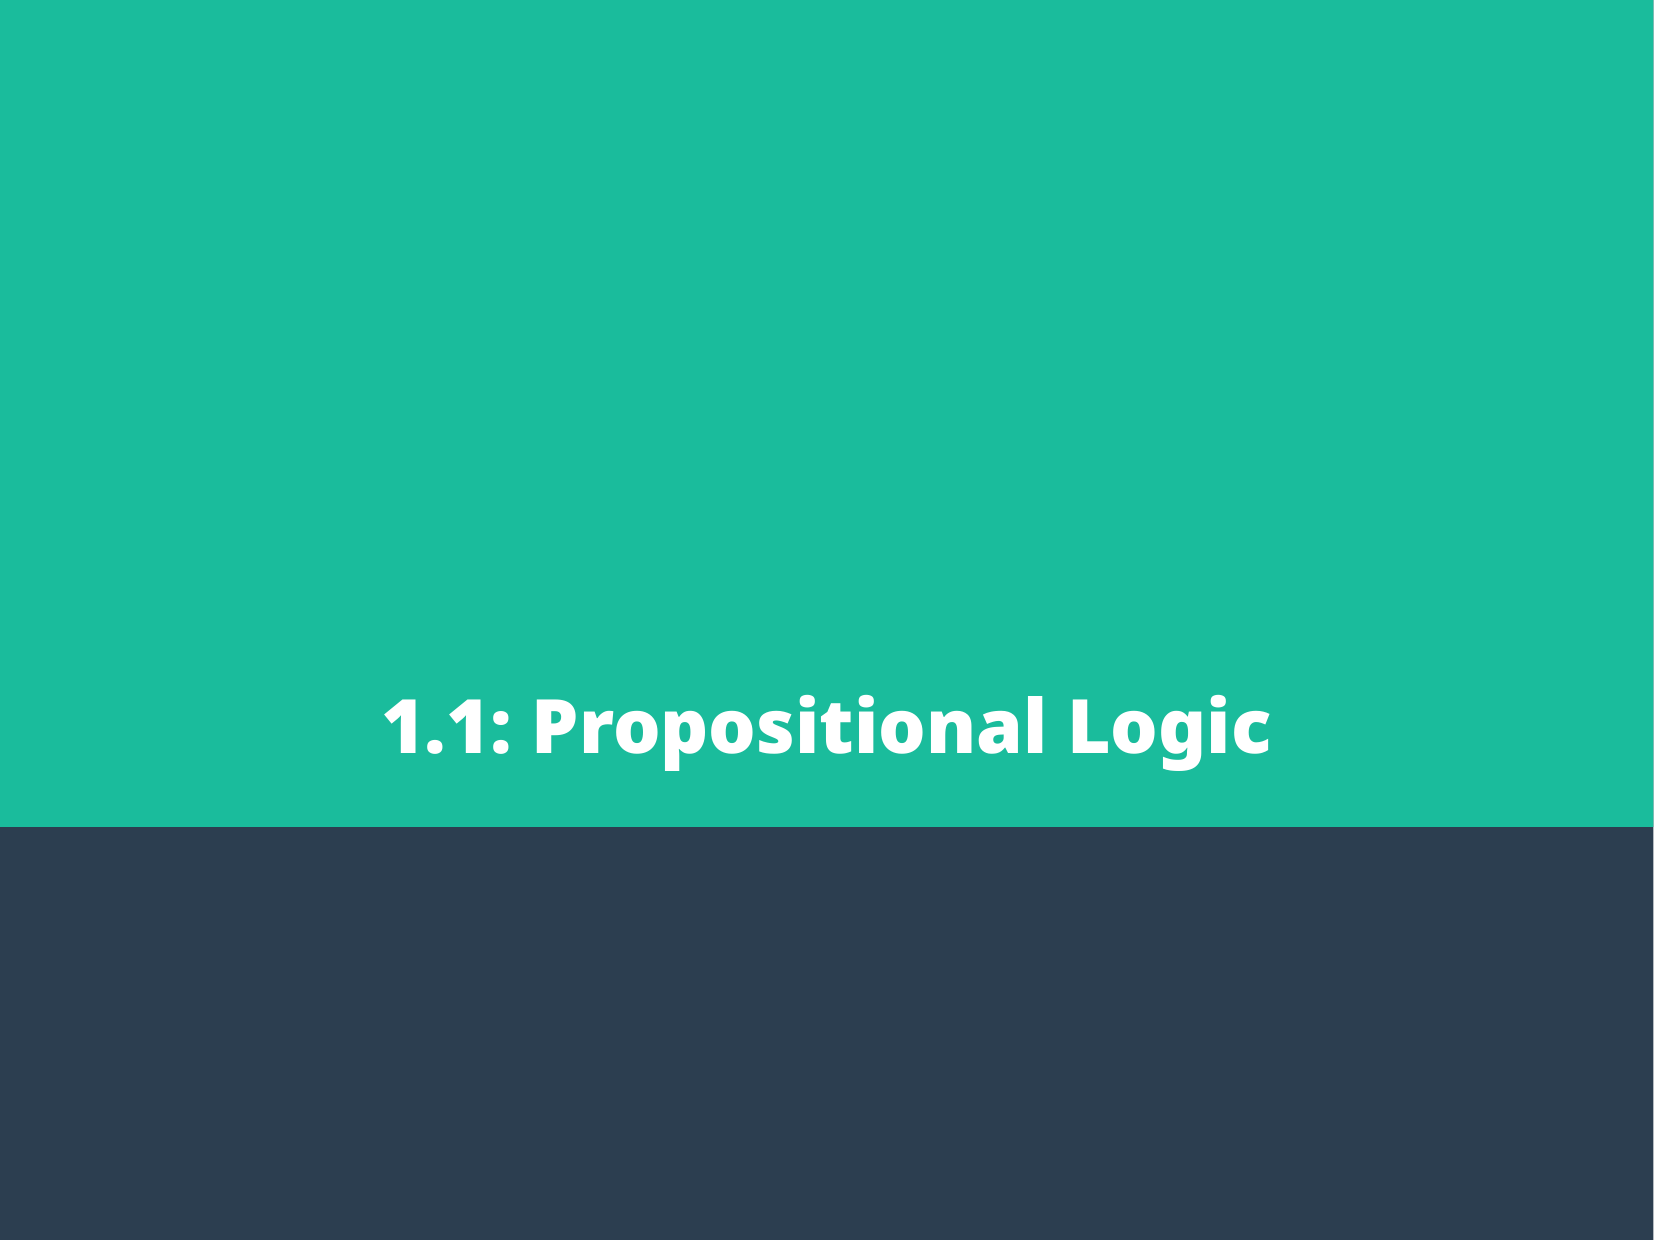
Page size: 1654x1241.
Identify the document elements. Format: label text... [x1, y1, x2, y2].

title 1.1: Propositional Logic [59, 620, 1595, 778]
